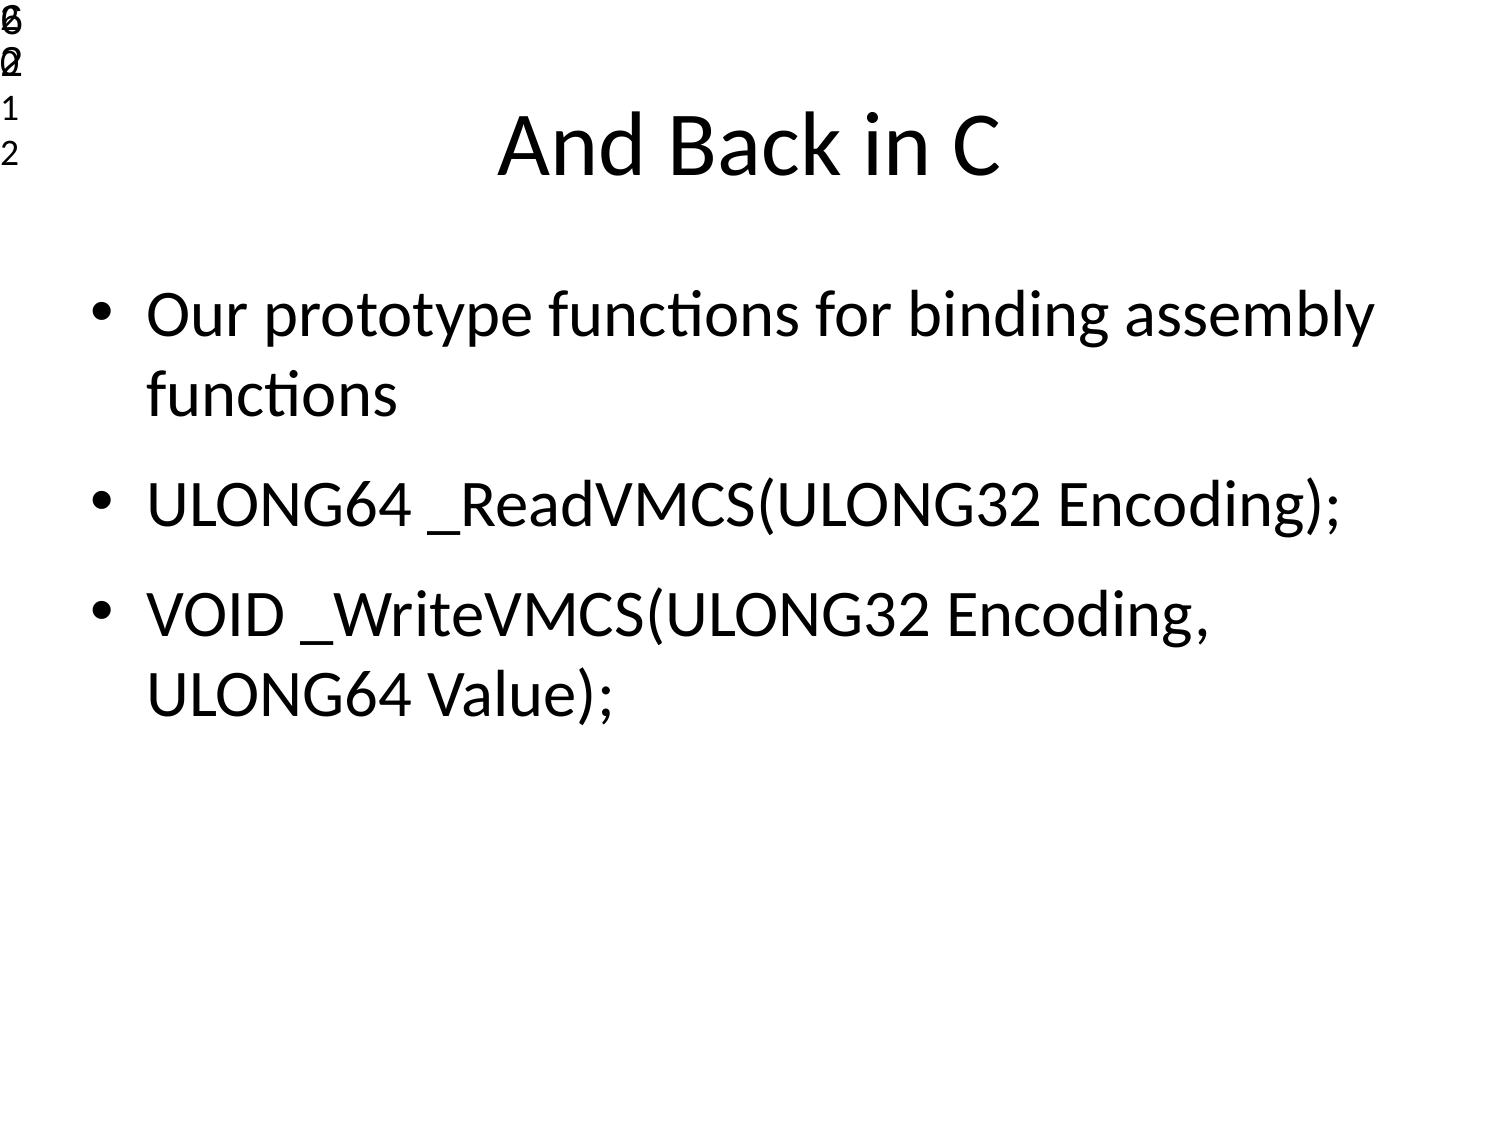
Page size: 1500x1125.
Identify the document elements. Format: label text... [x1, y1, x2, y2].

title And Back in C [75, 45, 1425, 233]
list Our prototype functions for binding assembly functions ULONG64 _ReadVMCS(ULONG32 Encoding); VOID _WriteVMCS(ULONG32 Encoding, ULONG64 Value); [75, 262, 1425, 1005]
